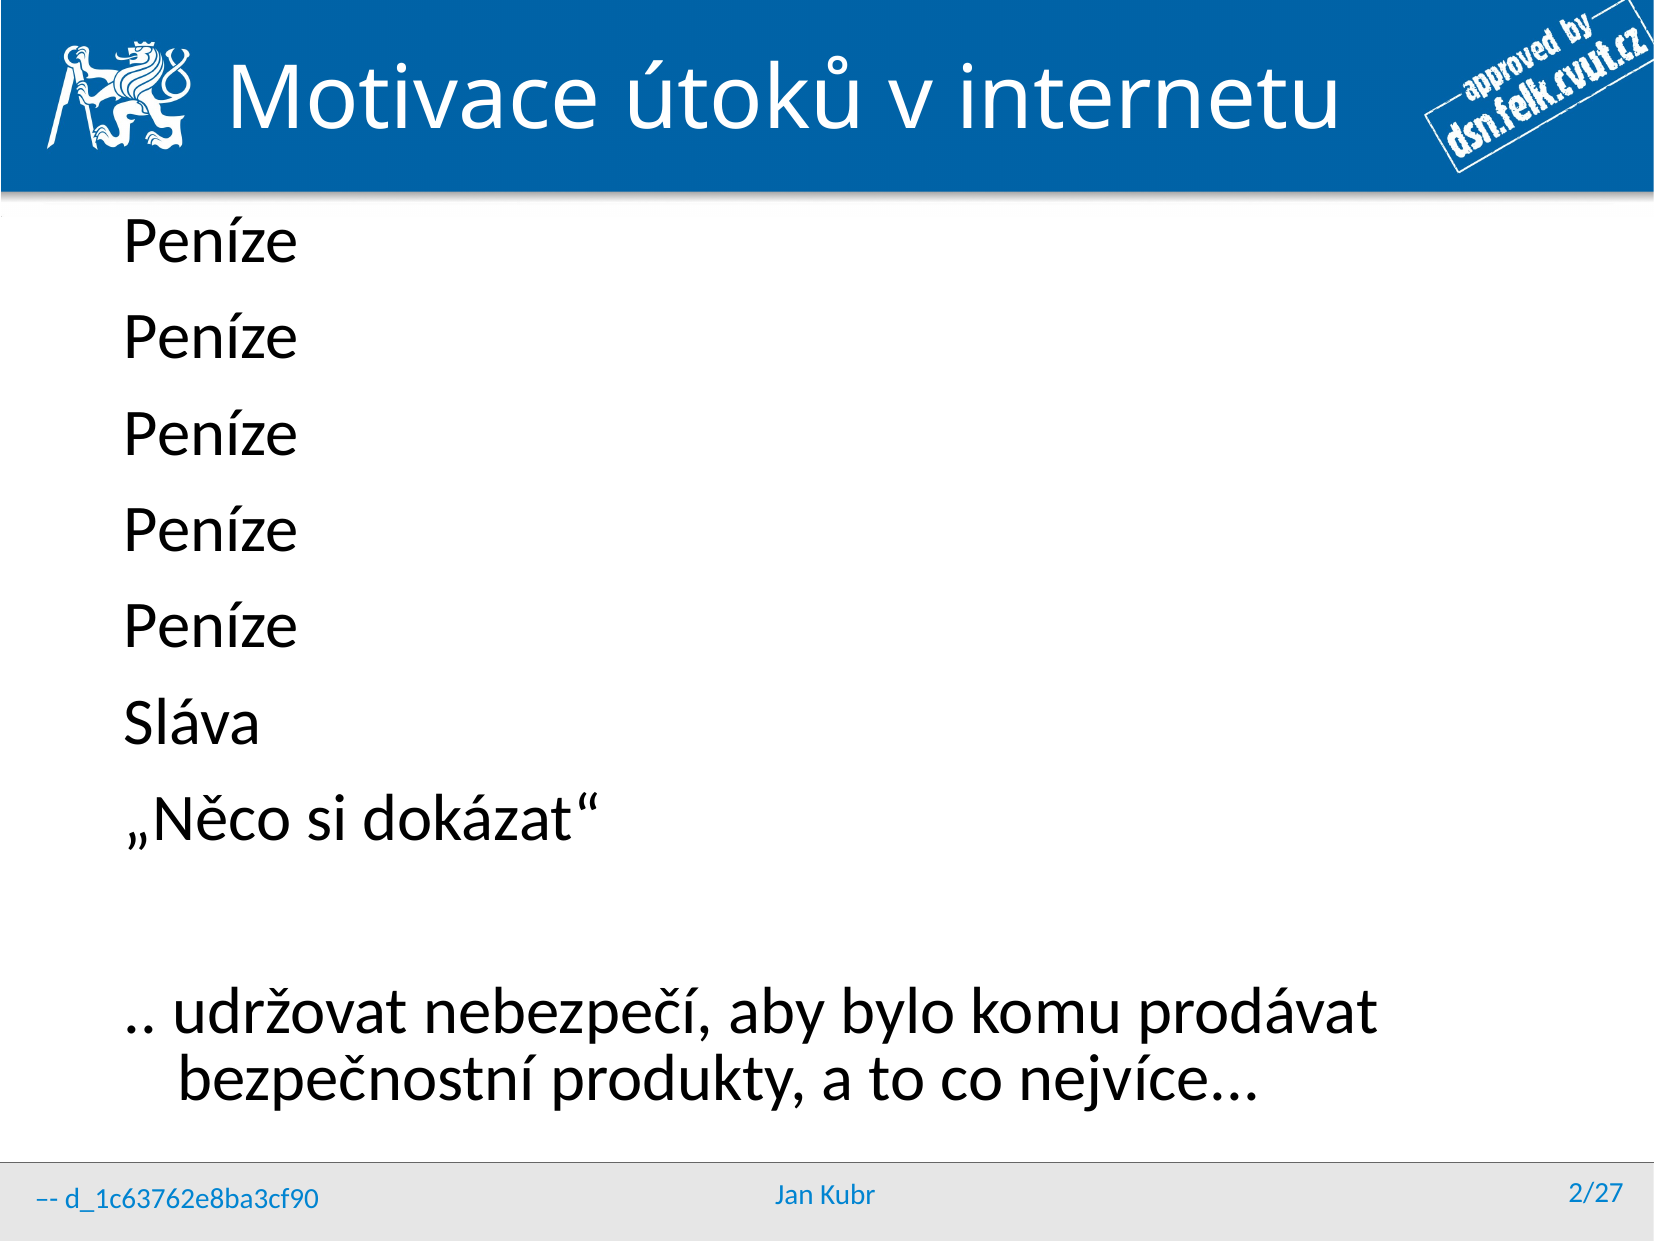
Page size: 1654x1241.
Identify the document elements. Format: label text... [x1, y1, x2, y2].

list Peníze Peníze Peníze Peníze Peníze Sláva „Něco si dokázat“ .. udržovat nebezpečí, aby bylo komu prodávat bezpečnostní produkty, a to co nejvíce... [106, 212, 1519, 1134]
picture [1, 0, 1654, 217]
title Motivace útoků v internetu [225, 0, 1426, 188]
